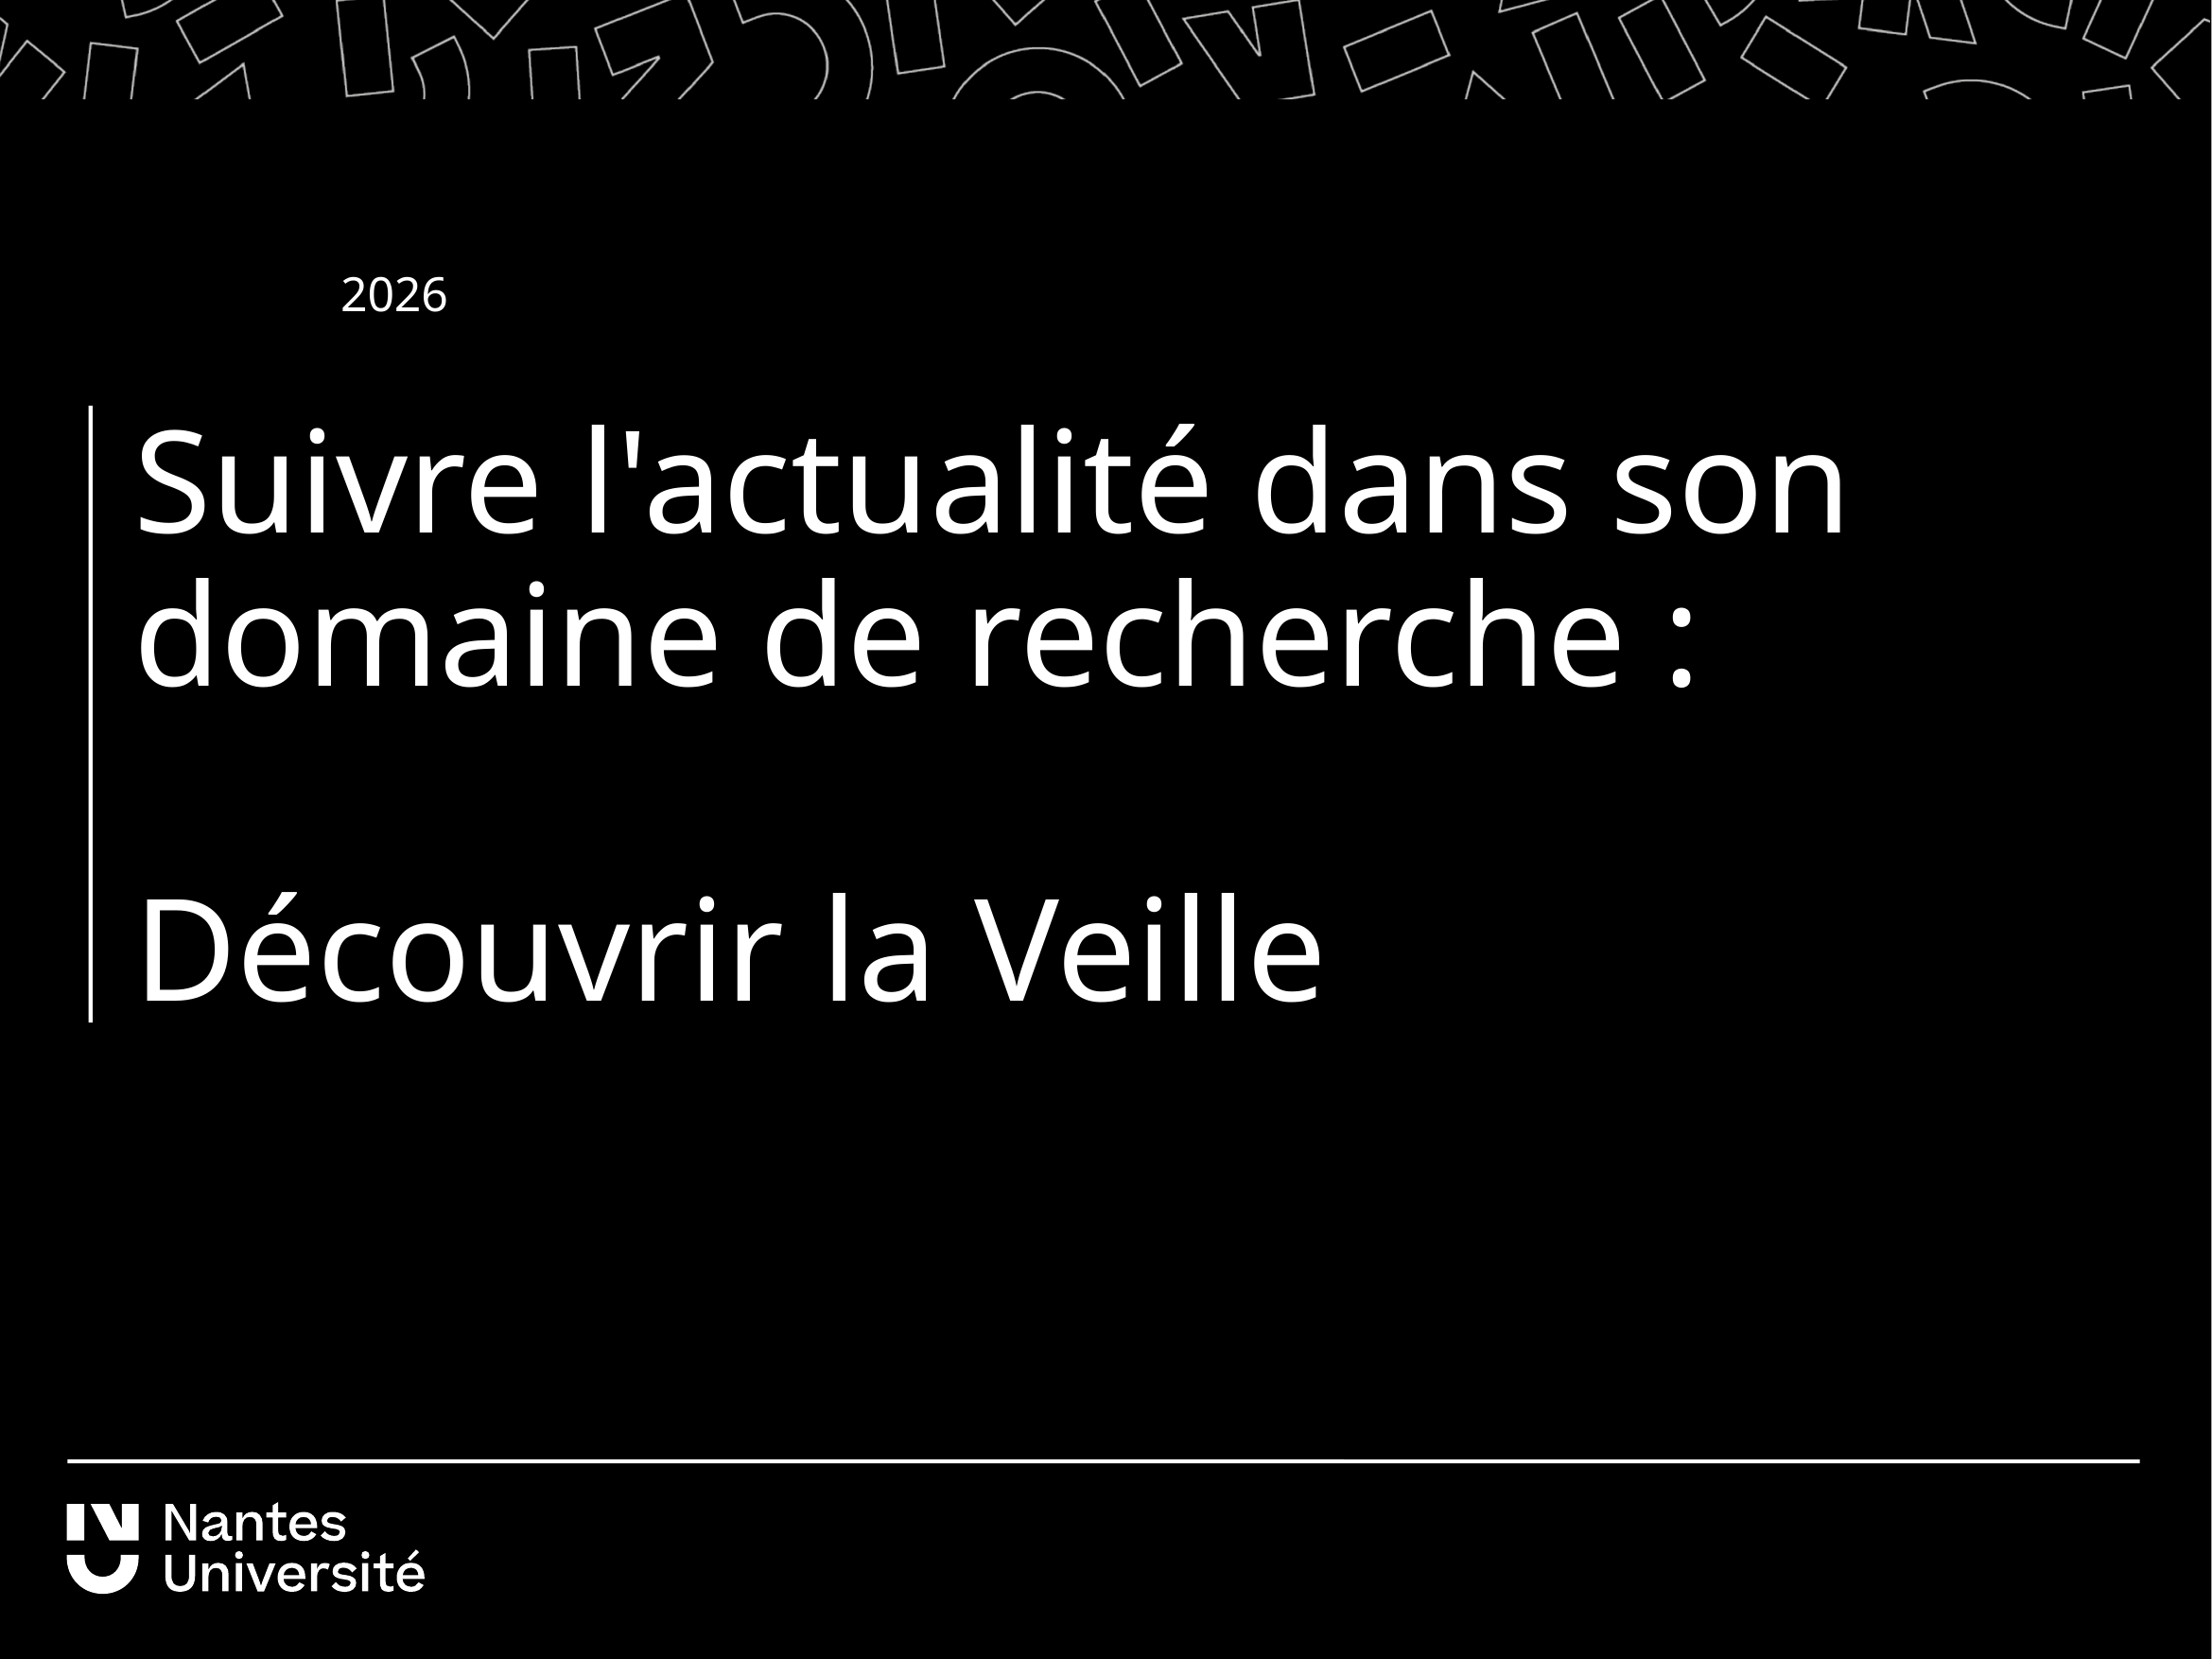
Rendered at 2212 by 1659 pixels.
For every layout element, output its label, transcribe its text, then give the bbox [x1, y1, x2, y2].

list Suivre l'actualité dans son domaine de recherche : Découvrir la Veille [133, 410, 1892, 1062]
picture [0, 0, 2208, 99]
slide_number 2026 [133, 264, 655, 323]
